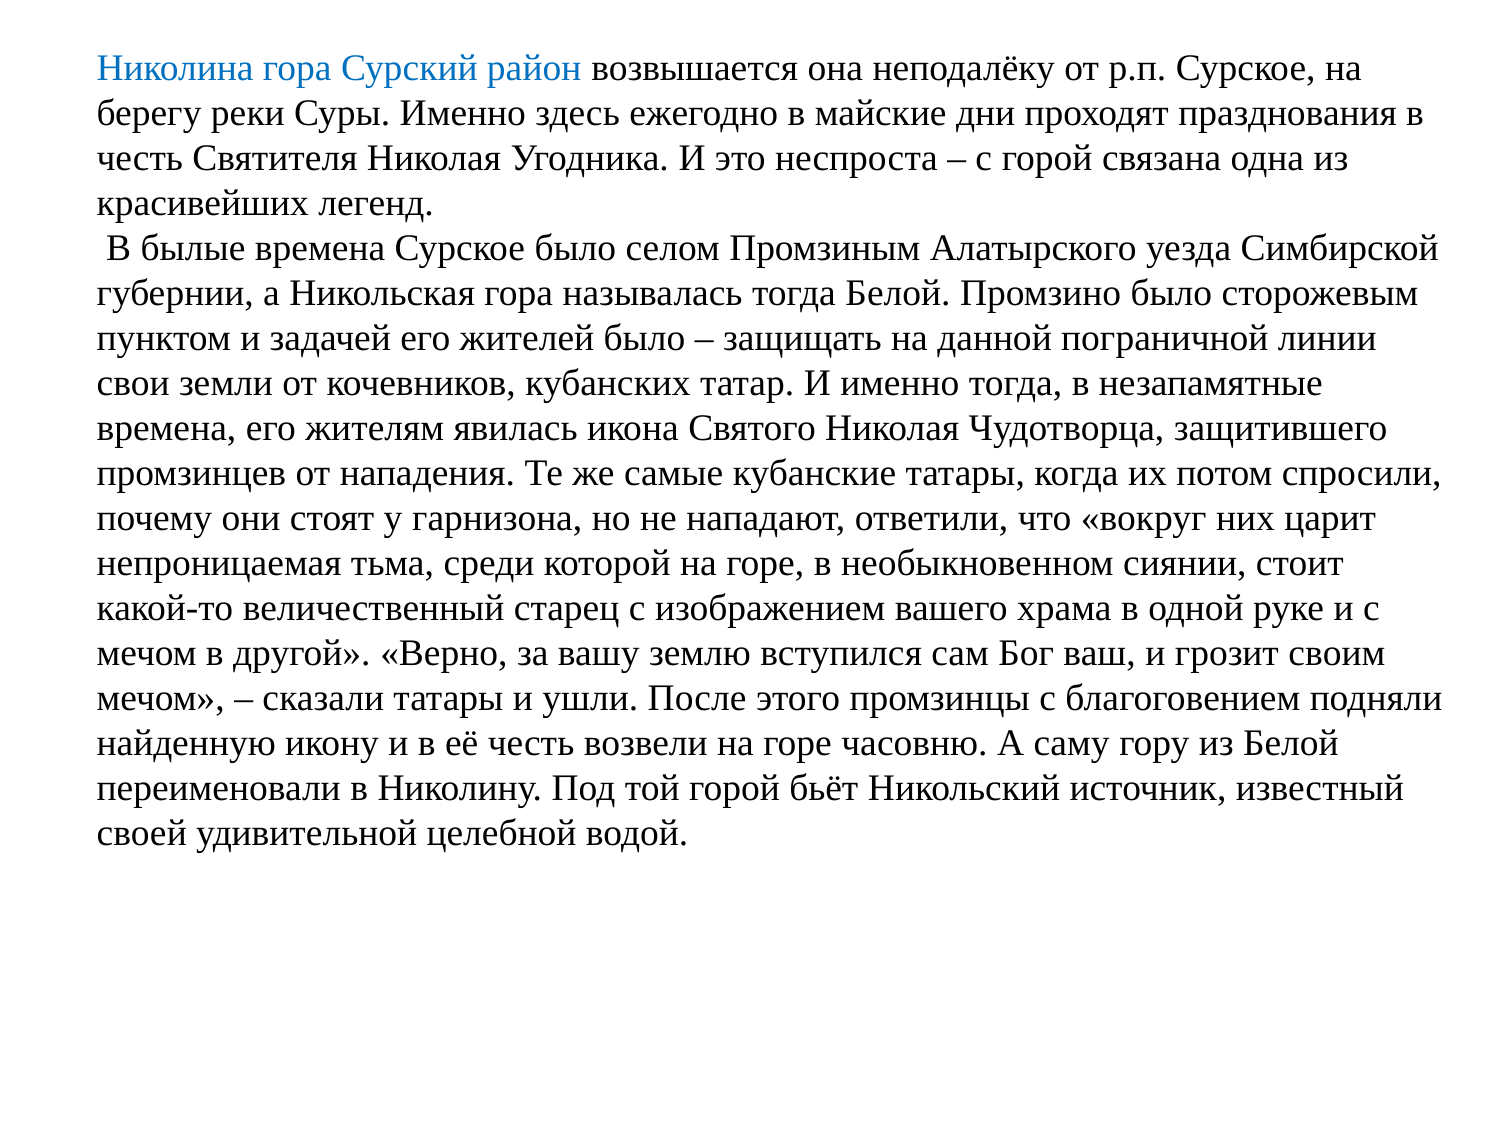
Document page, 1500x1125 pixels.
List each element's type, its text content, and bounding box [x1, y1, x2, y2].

text_box Николина гора Сурский район возвышается она неподалёку от р.п. Сурское, на берегу реки Суры. Именно здесь ежегодно в майские дни проходят празднования в честь Святителя Николая Угодника. И это неспроста – с горой связана одна из красивейших легенд. В былые времена Сурское было селом Промзиным Алатырского уезда Симбирской губернии, а Никольская гора называлась тогда Белой. Промзино было сторожевым пунктом и задачей его жителей было – защищать на данной пограничной линии свои земли от кочевников, кубанских татар. И именно тогда, в незапамятные времена, его жителям явилась икона Святого Николая Чудотворца, защитившего промзинцев от нападения. Те же самые кубанские татары, когда их потом спросили, почему они стоят у гарнизона, но не нападают, ответили, что «вокруг них царит непроницаемая тьма, среди которой на горе, в необыкновенном сиянии, стоит какой-то величественный старец с изображением вашего храма в одной руке и с мечом в другой». «Верно, за вашу землю вступился сам Бог ваш, и грозит своим мечом», – сказали татары и ушли. После этого промзинцы с благоговением подняли найденную икону и в её честь возвели на горе часовню. А саму гору из Белой переименовали в Николину. Под той горой бьёт Никольский источник, известный своей удивительной целебной водой. [81, 35, 1465, 860]
